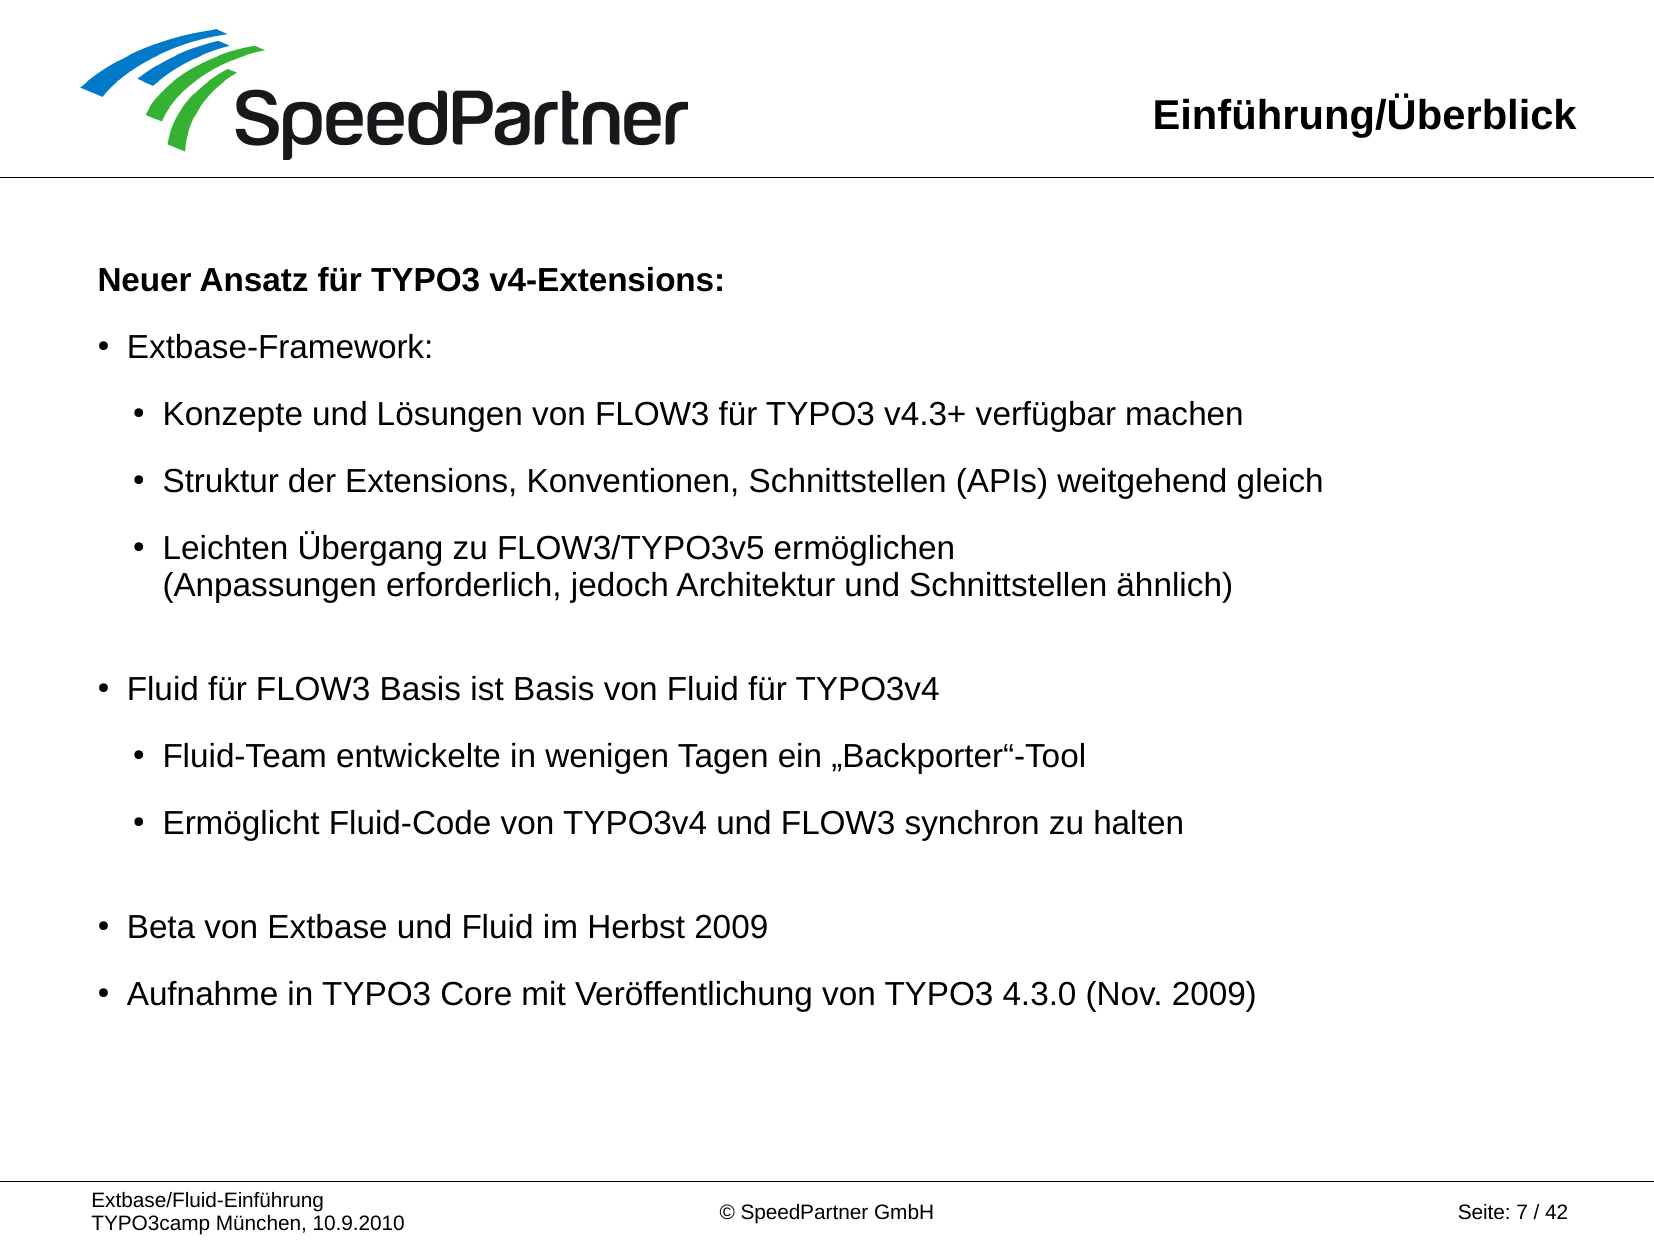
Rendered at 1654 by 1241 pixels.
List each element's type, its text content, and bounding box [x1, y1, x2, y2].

picture [80, 29, 688, 160]
text_box Neuer Ansatz für TYPO3 v4-Extensions: Extbase-Framework: Konzepte und Lösungen von FLOW3 für TYPO3 v4.3+ verfügbar machen Struktur der Extensions, Konventionen, Schnittstellen (APIs) weitgehend gleich Leichten Übergang zu FLOW3/TYPO3v5 ermöglichen (Anpassungen erforderlich, jedoch Architektur und Schnittstellen ähnlich) Fluid für FLOW3 Basis ist Basis von Fluid für TYPO3v4 Fluid-Team entwickelte in wenigen Tagen ein „Backporter“-Tool Ermöglicht Fluid-Code von TYPO3v4 und FLOW3 synchron zu halten Beta von Extbase und Fluid im Herbst 2009 Aufnahme in TYPO3 Core mit Veröffentlichung von TYPO3 4.3.0 (Nov. 2009) [82, 253, 1565, 1151]
title Einführung/Überblick [590, 70, 1577, 160]
